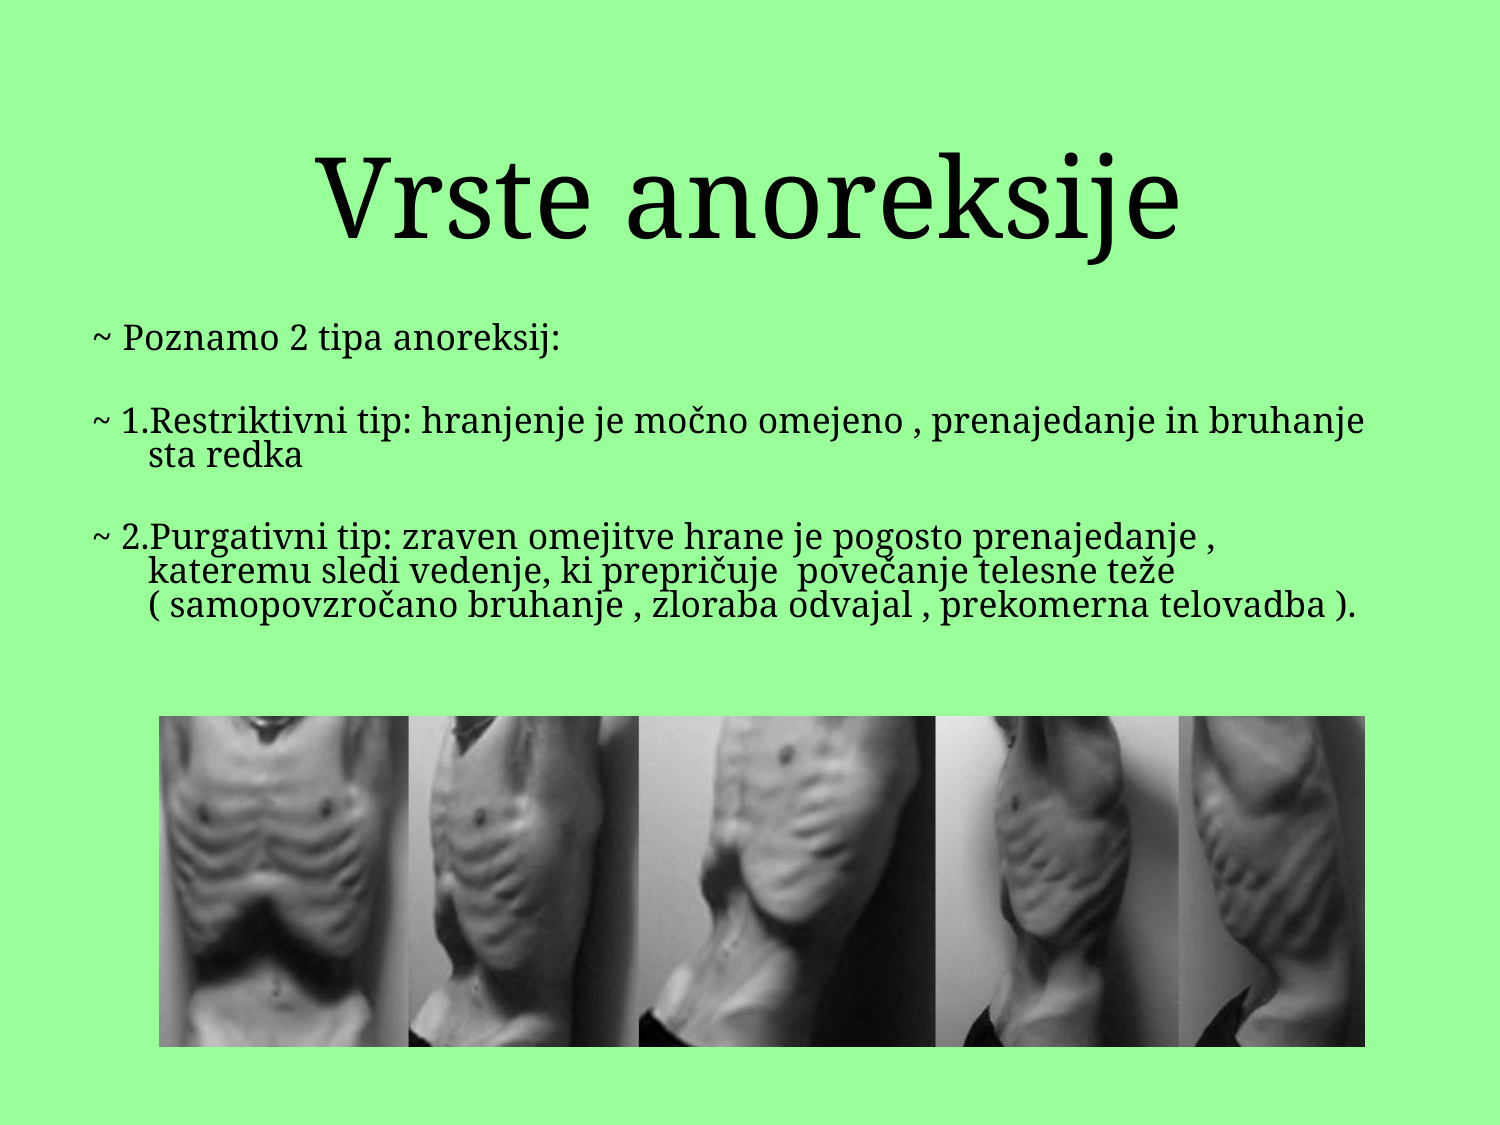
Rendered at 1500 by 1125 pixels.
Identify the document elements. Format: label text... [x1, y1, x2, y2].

title Vrste anoreksije [112, 99, 1388, 288]
list ~ Poznamo 2 tipa anoreksij: ~ 1.Restriktivni tip: hranjenje je močno omejeno , prenajedanje in bruhanje sta redka ~ 2.Purgativni tip: zraven omejitve hrane je pogosto prenajedanje , kateremu sledi vedenje, ki prepričuje povečanje telesne teže ( samopovzročano bruhanje , zloraba odvajal , prekomerna telovadba ). [76, 314, 1400, 990]
picture [159, 716, 1365, 1047]
